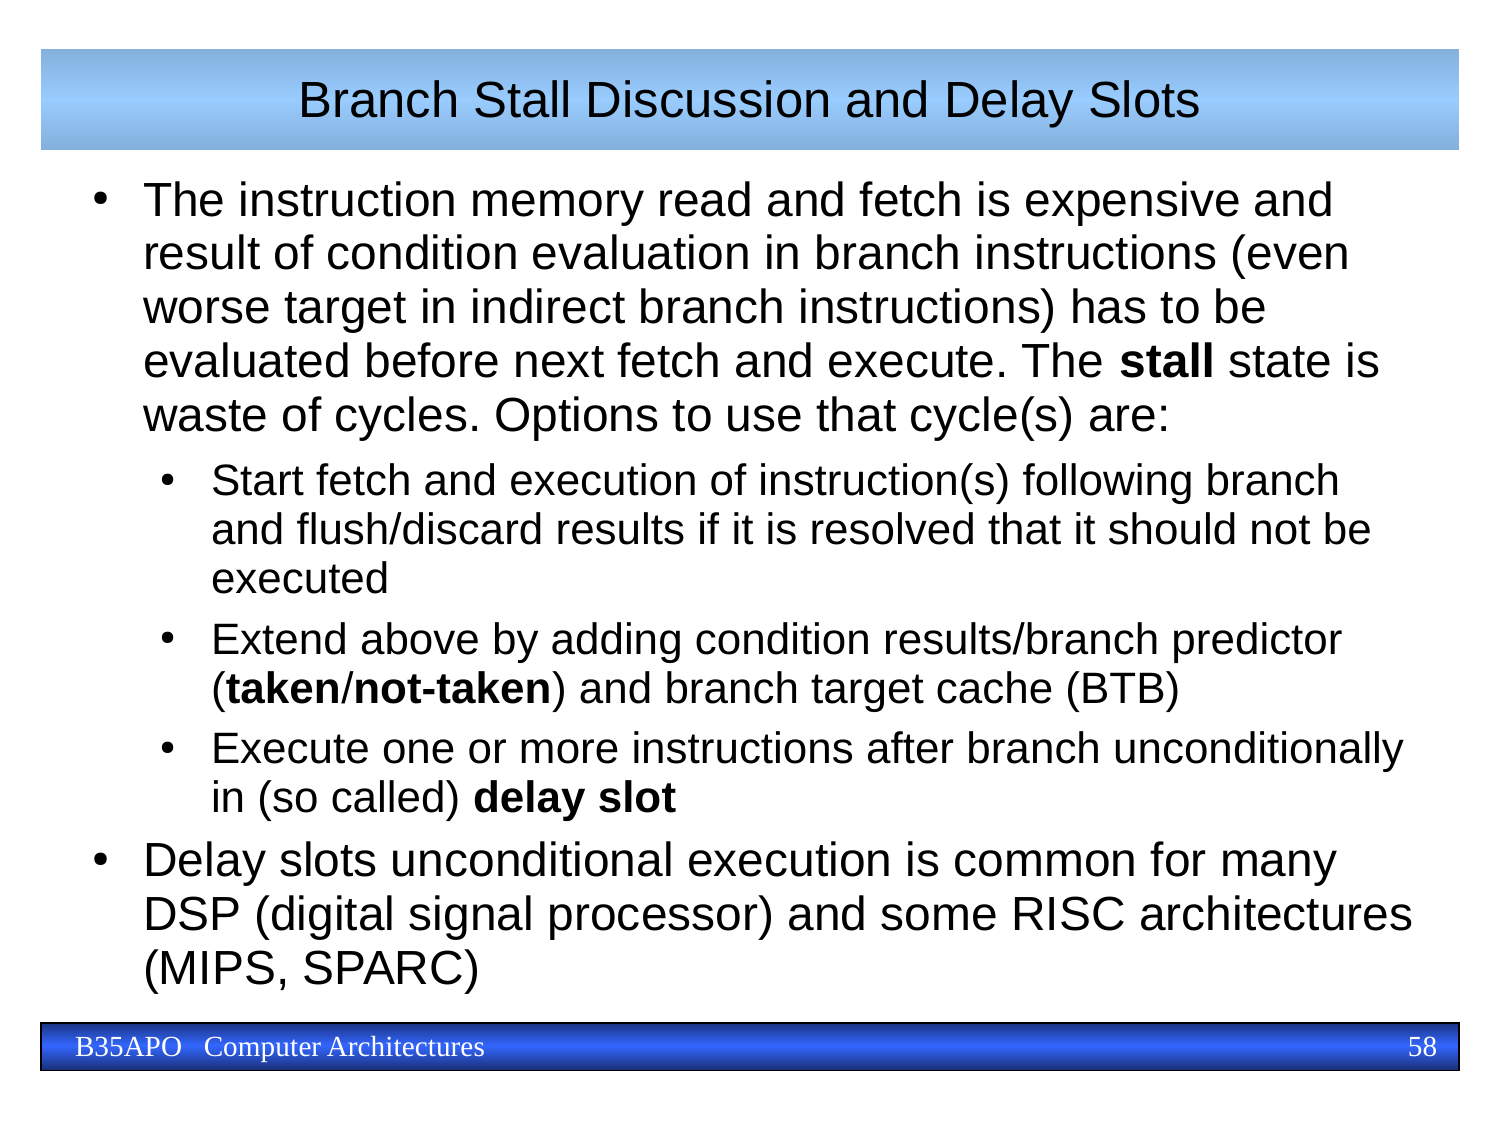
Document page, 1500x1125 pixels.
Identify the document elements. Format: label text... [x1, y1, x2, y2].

title Branch Stall Discussion and Delay Slots [41, 49, 1459, 150]
list The instruction memory read and fetch is expensive and result of condition evaluation in branch instructions (even worse target in indirect branch instructions) has to be evaluated before next fetch and execute. The stall state is waste of cycles. Options to use that cycle(s) are: Start fetch and execution of instruction(s) following branch and flush/discard results if it is resolved that it should not be executed Extend above by adding condition results/branch predictor (taken/not-taken) and branch target cache (BTB) Execute one or more instructions after branch unconditionally in (so called) delay slot Delay slots unconditional execution is common for many DSP (digital signal processor) and some RISC architectures (MIPS, SPARC) [75, 172, 1426, 1002]
